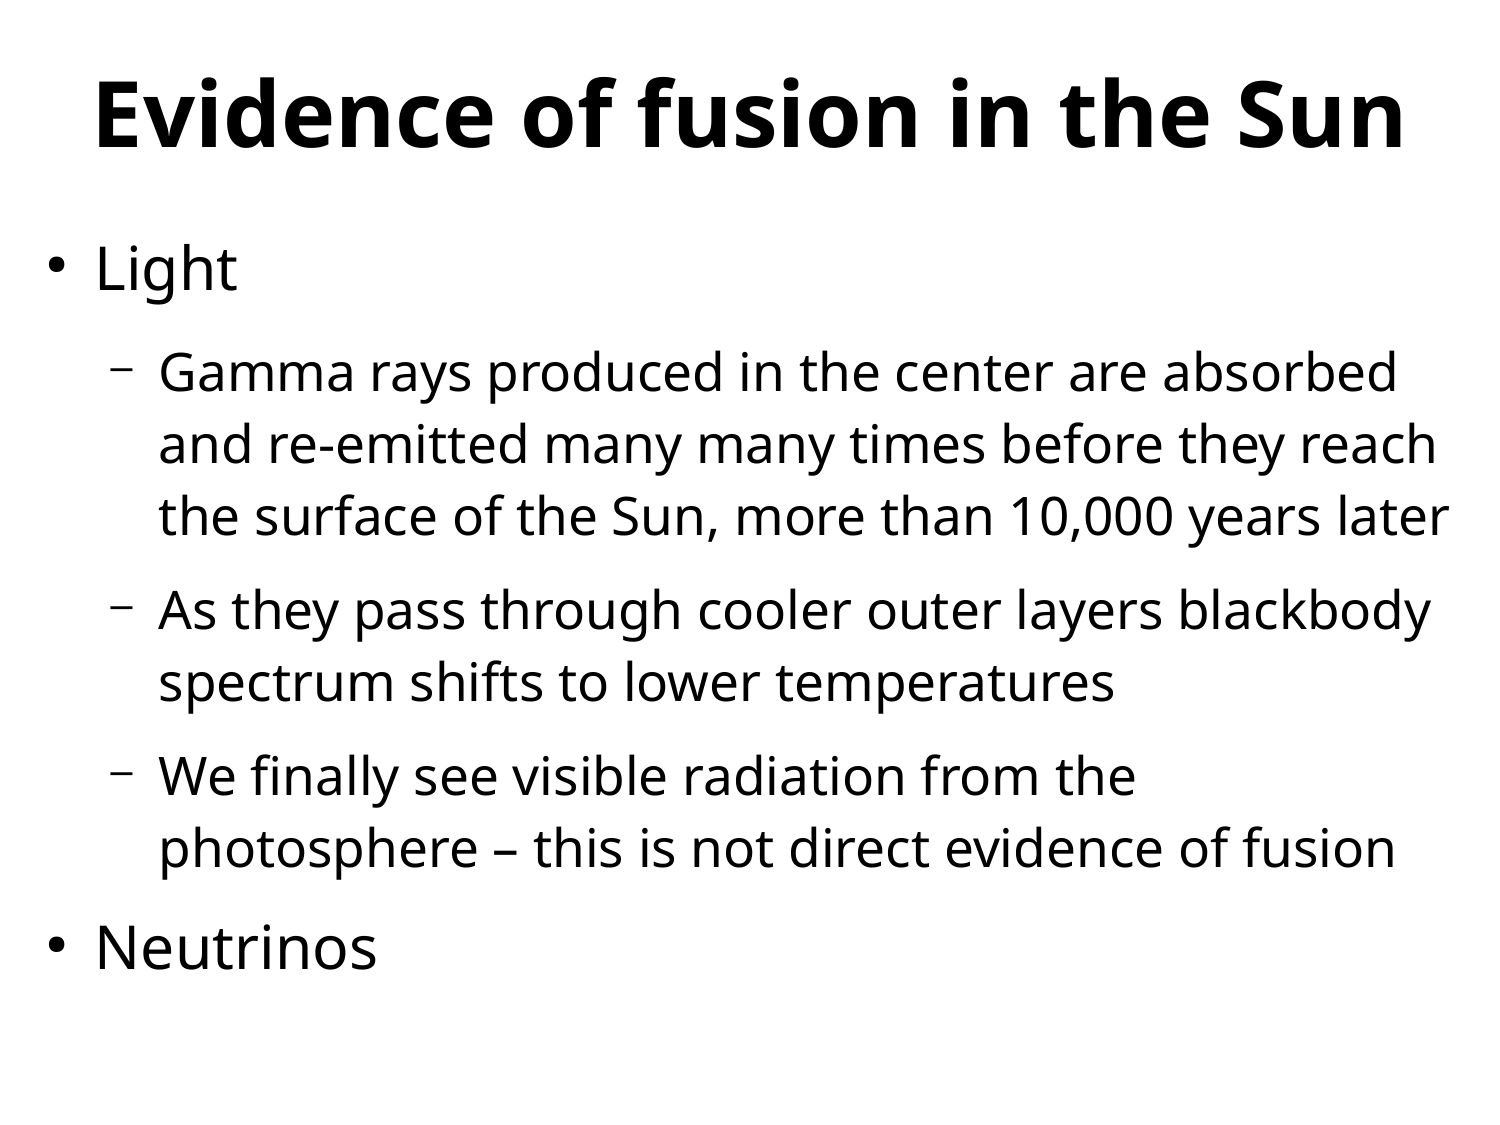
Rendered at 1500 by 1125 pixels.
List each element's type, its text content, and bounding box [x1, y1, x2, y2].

title Evidence of fusion in the Sun [30, 58, 1471, 167]
list Light Gamma rays produced in the center are absorbed and re-emitted many many times before they reach the surface of the Sun, more than 10,000 years later As they pass through cooler outer layers blackbody spectrum shifts to lower temperatures We finally see visible radiation from the photosphere – this is not direct evidence of fusion Neutrinos [30, 224, 1471, 1125]
